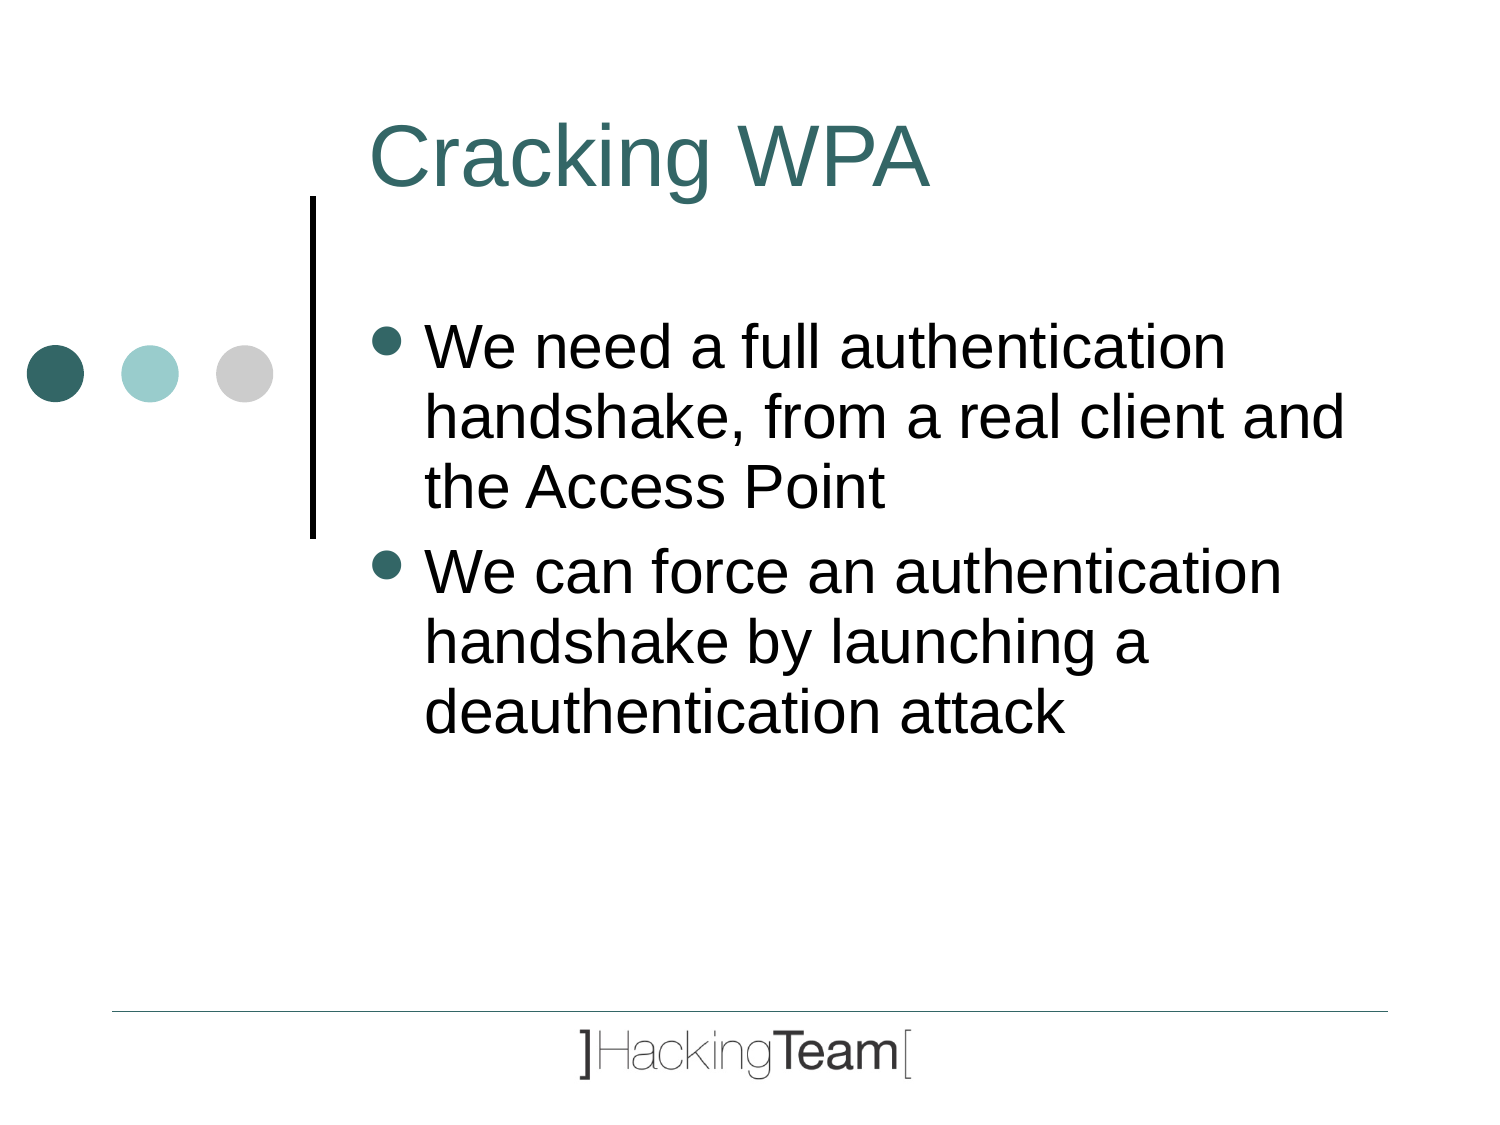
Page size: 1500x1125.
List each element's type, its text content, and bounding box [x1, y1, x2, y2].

title Cracking WPA [249, 38, 1401, 275]
list We need a full authentication handshake, from a real client and the Access Point We can force an authentication handshake by launching a deauthentication attack [249, 312, 1401, 1041]
picture [574, 1041, 916, 1084]
